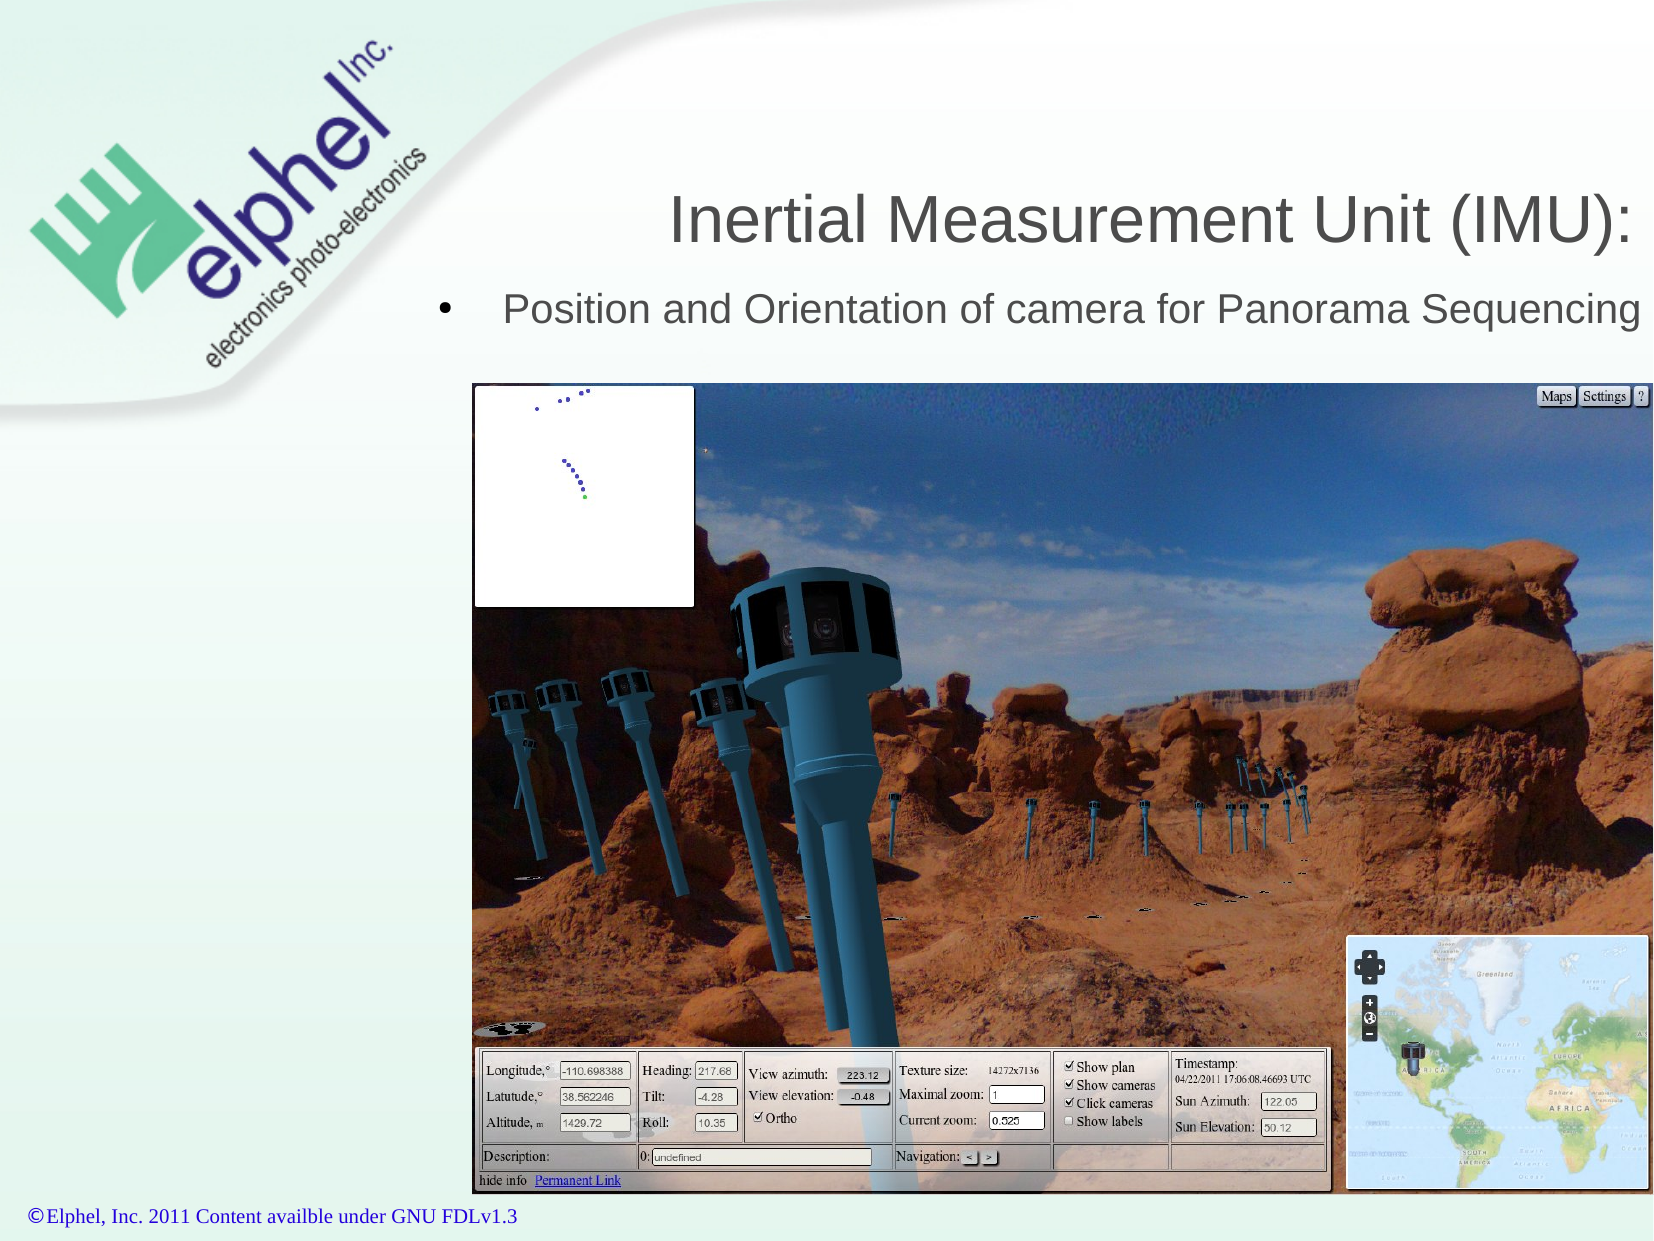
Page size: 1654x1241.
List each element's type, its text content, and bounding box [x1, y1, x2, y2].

list Inertial Measurement Unit (IMU): Position and Orientation of camera for Panorama Sequencing [383, 177, 1654, 384]
picture [0, 0, 1654, 1241]
